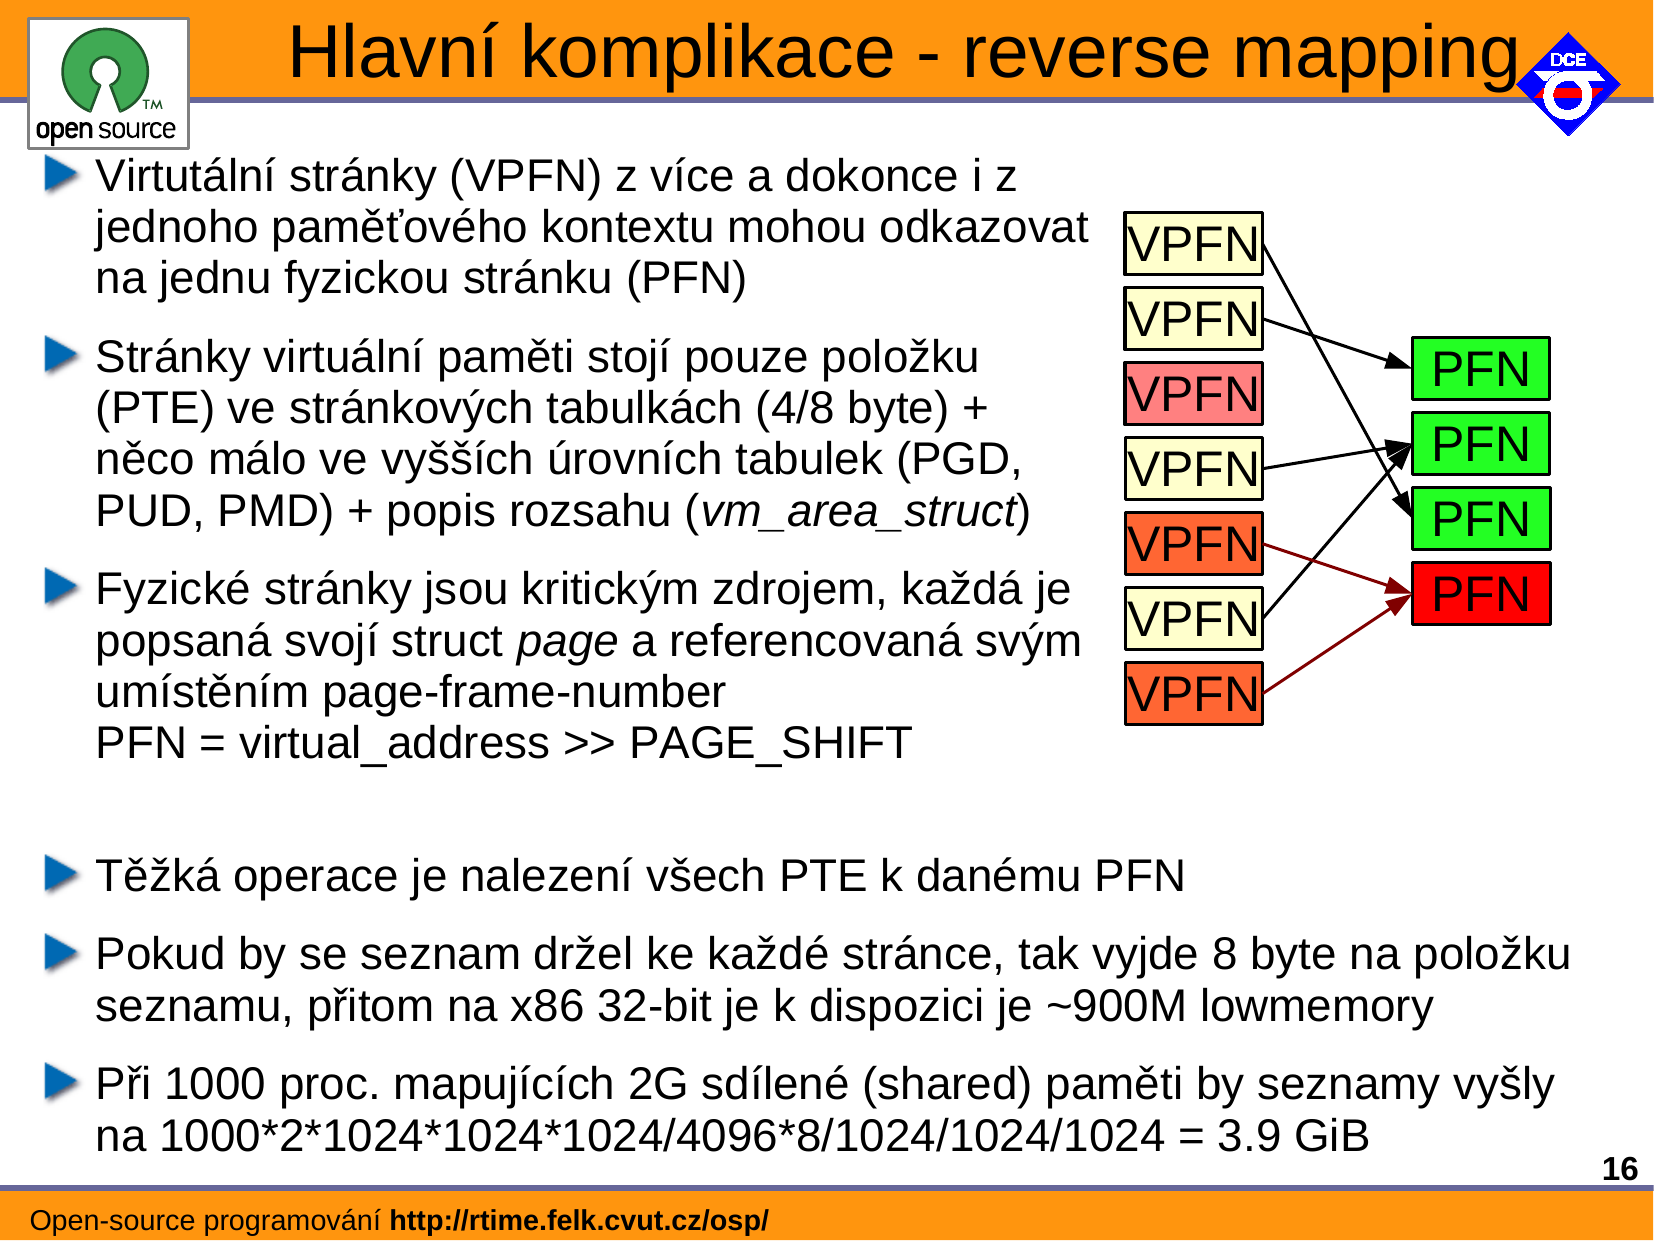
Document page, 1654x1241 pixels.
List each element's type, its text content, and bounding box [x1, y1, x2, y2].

text_box VPFN [1125, 362, 1263, 425]
list Virtutální stránky (VPFN) z více a dokonce i z jednoho paměťového kontextu mohou odkazovat na jednu fyzickou stránku (PFN) Stránky virtuální paměti stojí pouze položku (PTE) ve stránkových tabulkách (4/8 byte) + něco málo ve vyšších úrovních tabulek (PGD, PUD, PMD) + popis rozsahu (vm_area_struct) Fyzické stránky jsou kritickým zdrojem, každá je popsaná svojí struct page a referencovaná svým umístěním page-frame-number PFN = virtual_address >> PAGE_SHIFT [24, 150, 1100, 850]
text_box VPFN [1125, 662, 1263, 725]
text_box PFN [1412, 487, 1551, 550]
text_box VPFN [1125, 512, 1263, 575]
text_box VPFN [1125, 587, 1263, 650]
list Těžká operace je nalezení všech PTE k danému PFN Pokud by se seznam držel ke každé stránce, tak vyjde 8 byte na položku seznamu, přitom na x86 32-bit je k dispozici je ~900M lowmemory Při 1000 proc. mapujících 2G sdílené (shared) paměti by seznamy vyšly na 1000*2*1024*1024*1024/4096*8/1024/1024/1024 = 3.9 GiB [25, 849, 1600, 1227]
title Hlavní komplikace - reverse mapping [178, 4, 1631, 98]
text_box PFN [1412, 562, 1551, 625]
text_box PFN [1412, 412, 1550, 475]
text_box VPFN [1125, 212, 1263, 275]
text_box VPFN [1125, 287, 1263, 350]
text_box PFN [1412, 337, 1550, 400]
text_box VPFN [1125, 437, 1263, 500]
